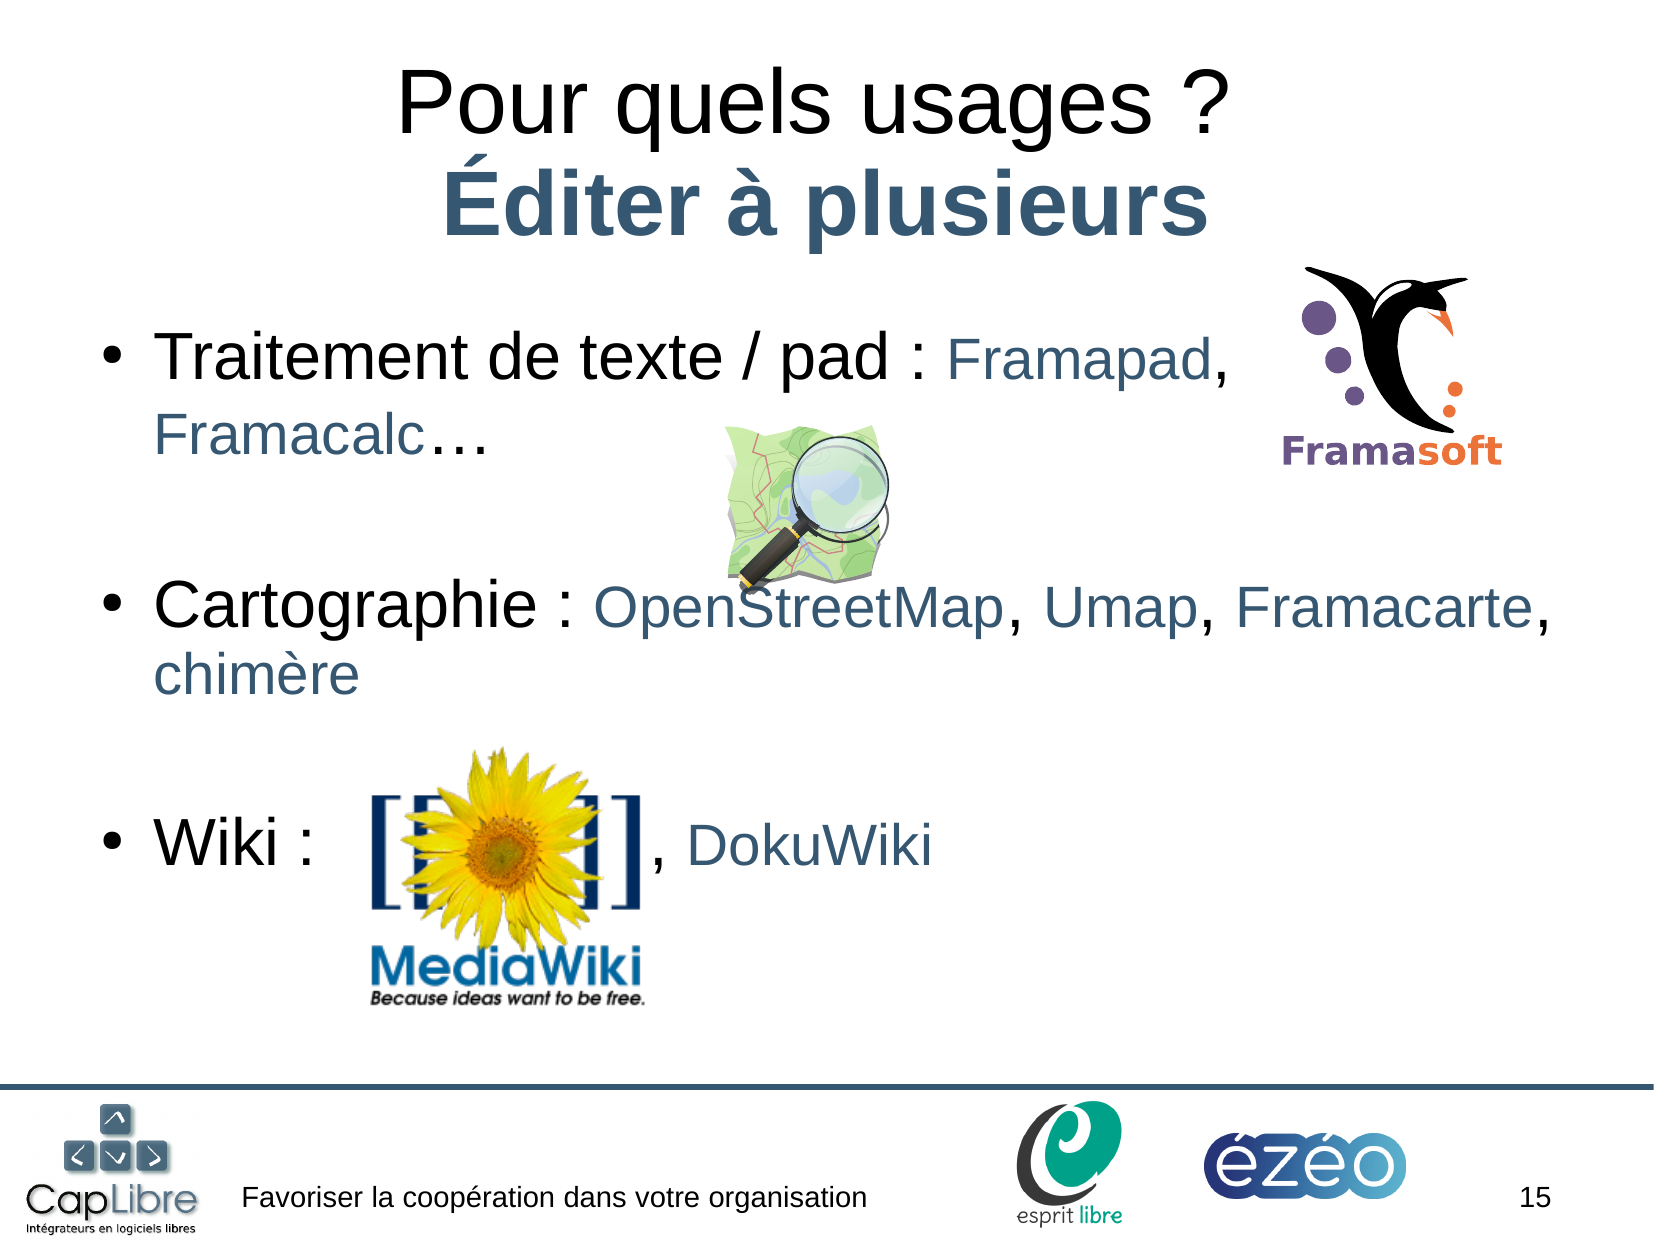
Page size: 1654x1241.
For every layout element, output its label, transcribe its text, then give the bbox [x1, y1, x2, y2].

picture [1204, 1133, 1406, 1199]
picture [1275, 248, 1512, 485]
picture [1003, 1098, 1134, 1229]
picture [718, 425, 898, 605]
list Traitement de texte / pad : Framapad, Framacalc… Cartographie : OpenStreetMap, Umap, Framacarte, chimère Wiki : , DokuWiki [82, 318, 1571, 1010]
picture [366, 744, 648, 1010]
title Pour quels usages ? Éditer à plusieurs [82, 49, 1571, 257]
picture [11, 1098, 210, 1239]
